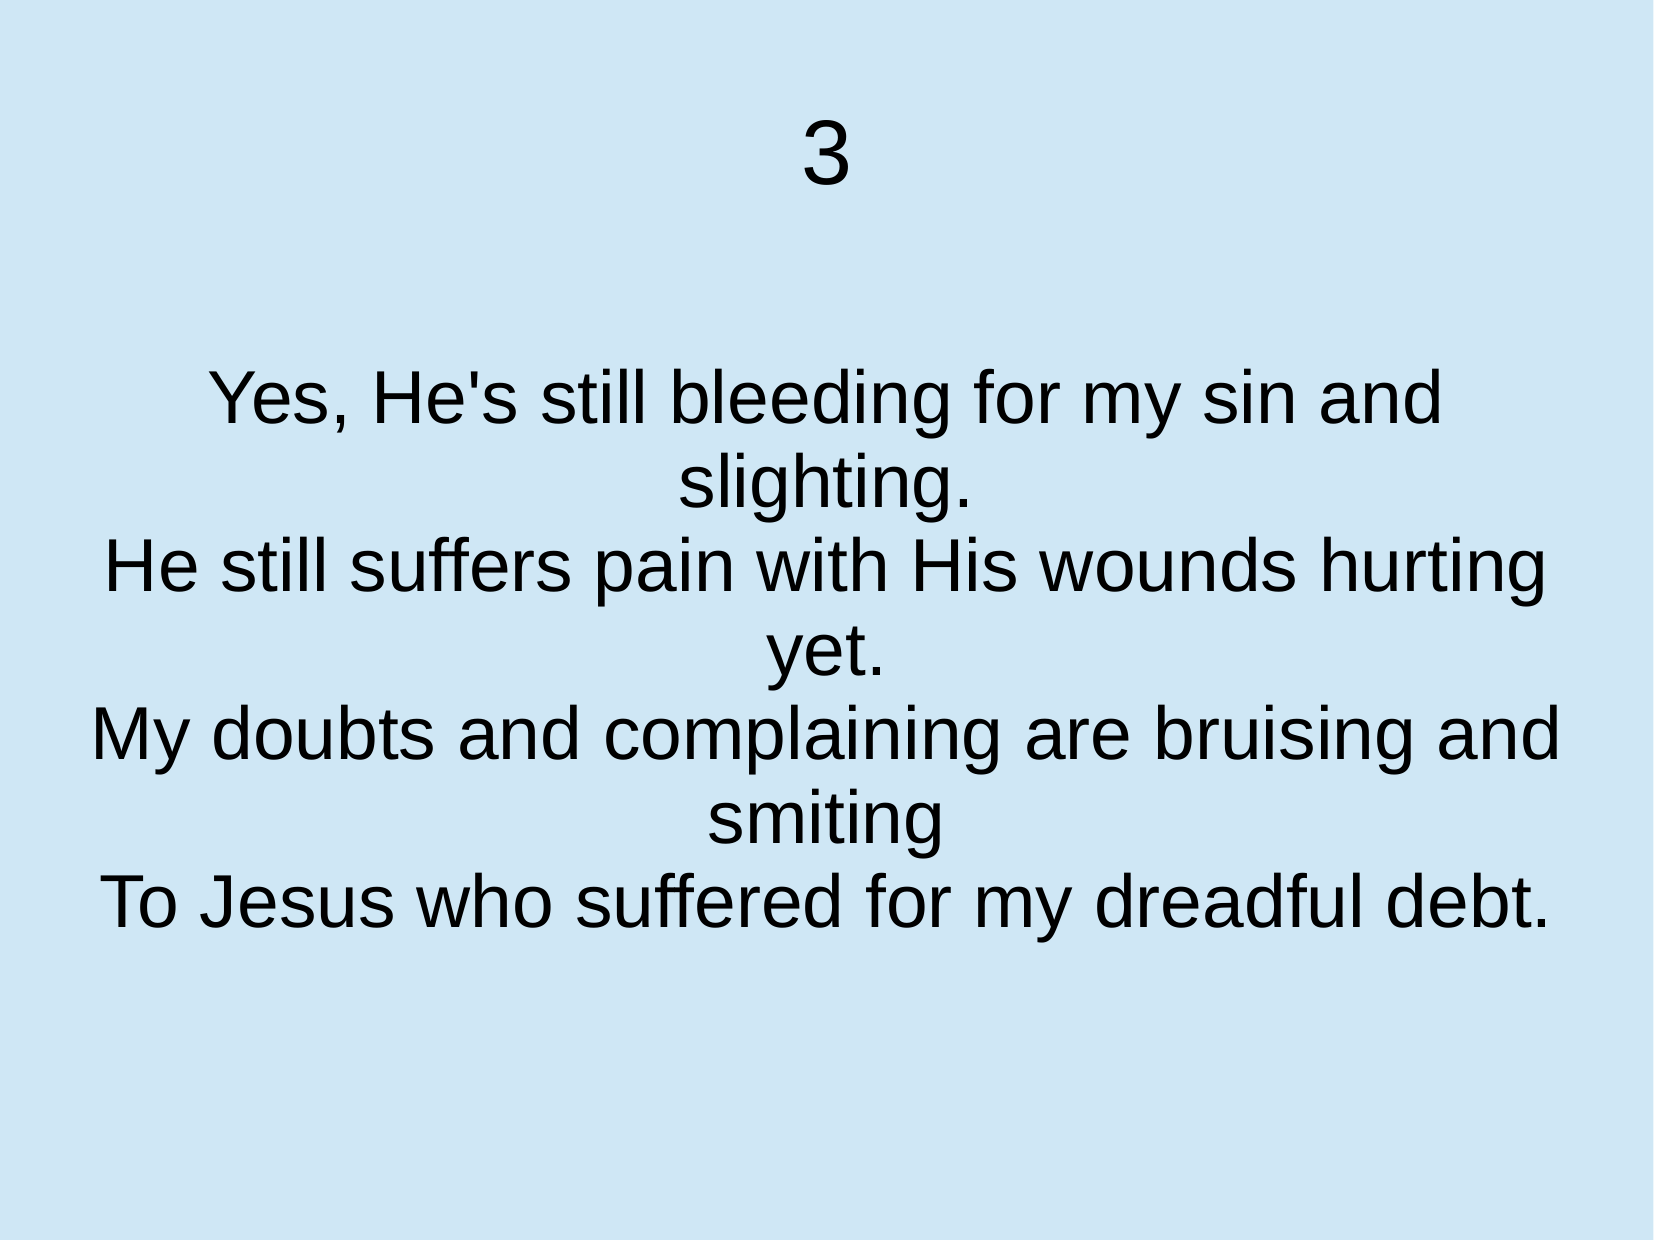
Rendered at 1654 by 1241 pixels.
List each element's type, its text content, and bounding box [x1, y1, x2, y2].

title 3 [82, 49, 1571, 257]
subtitle Yes, He's still bleeding for my sin and slighting. He still suffers pain with His wounds hurting yet. My doubts and complaining are bruising and smiting To Jesus who suffered for my dreadful debt. [82, 290, 1571, 1010]
